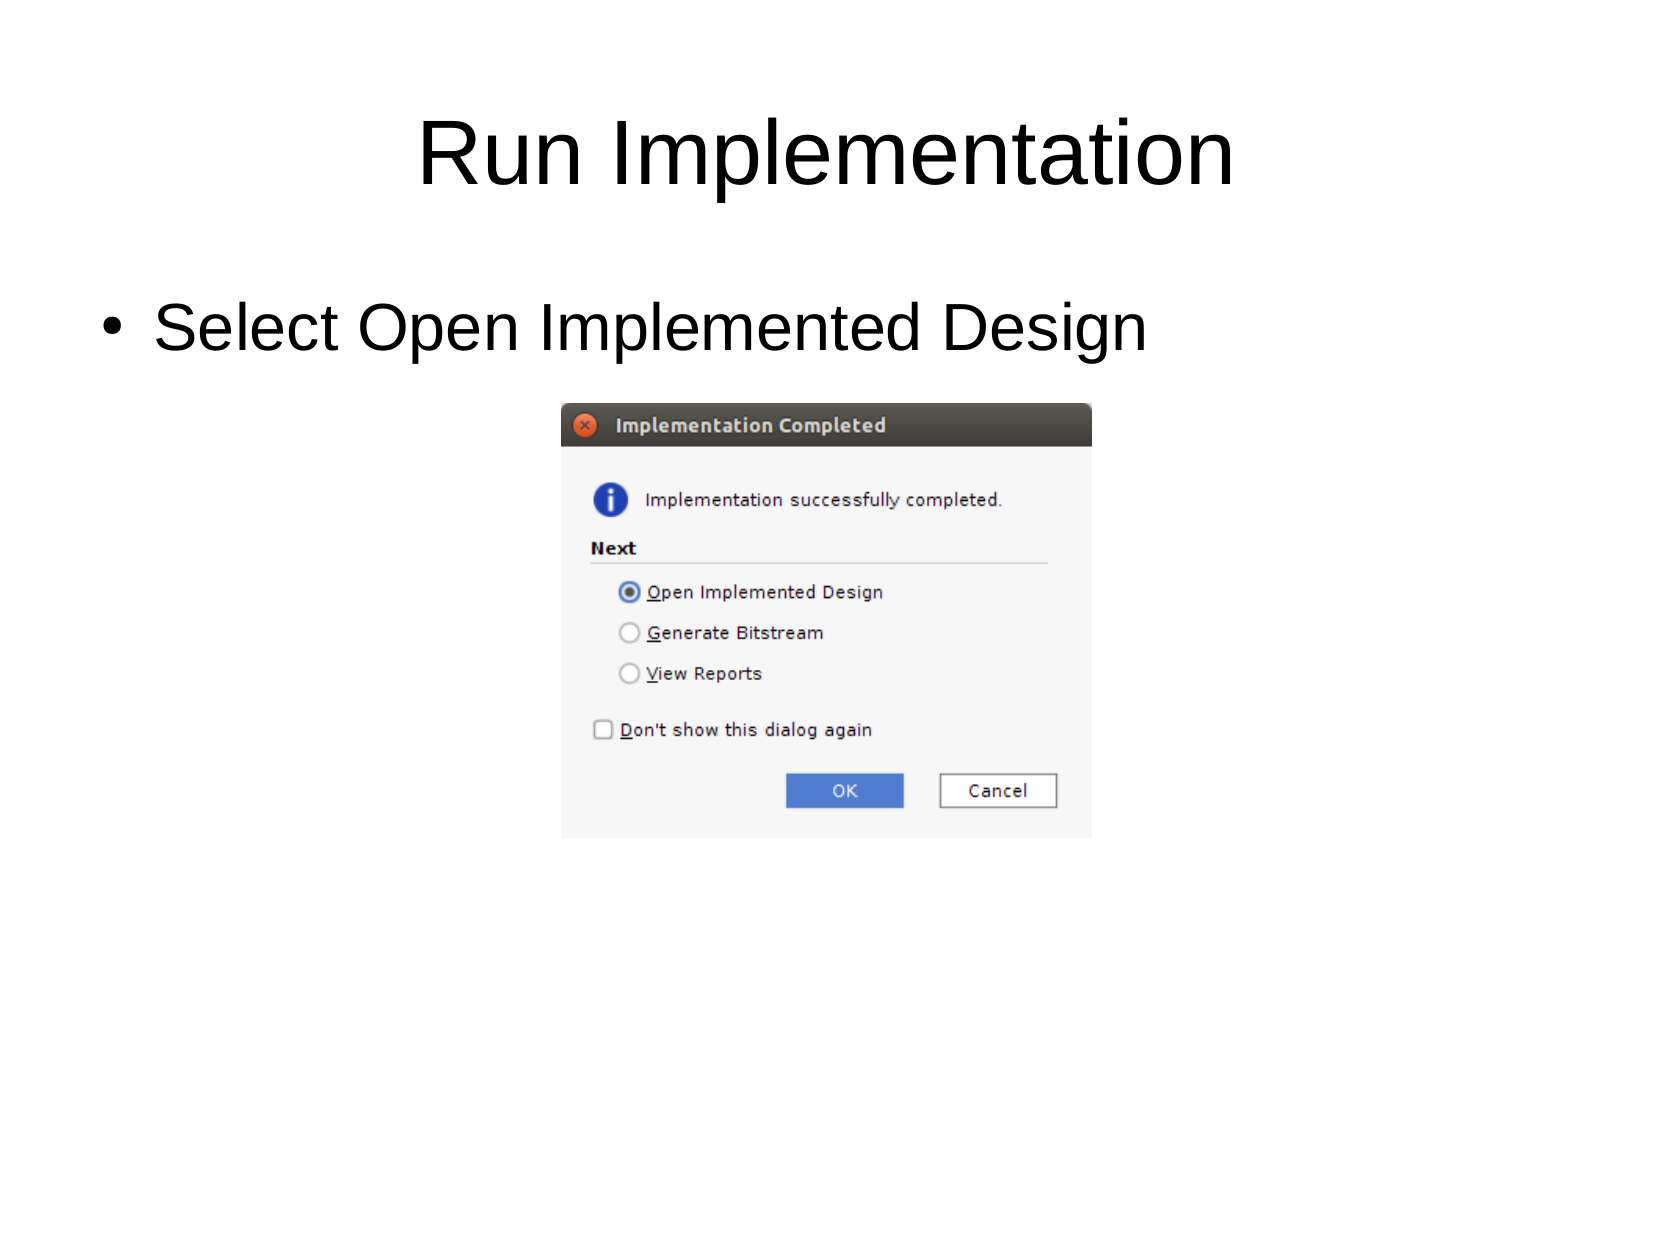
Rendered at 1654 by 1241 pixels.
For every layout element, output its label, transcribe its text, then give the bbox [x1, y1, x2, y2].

title Run Implementation [82, 49, 1571, 257]
picture [561, 403, 1092, 839]
list Select Open Implemented Design [82, 290, 1571, 1010]
